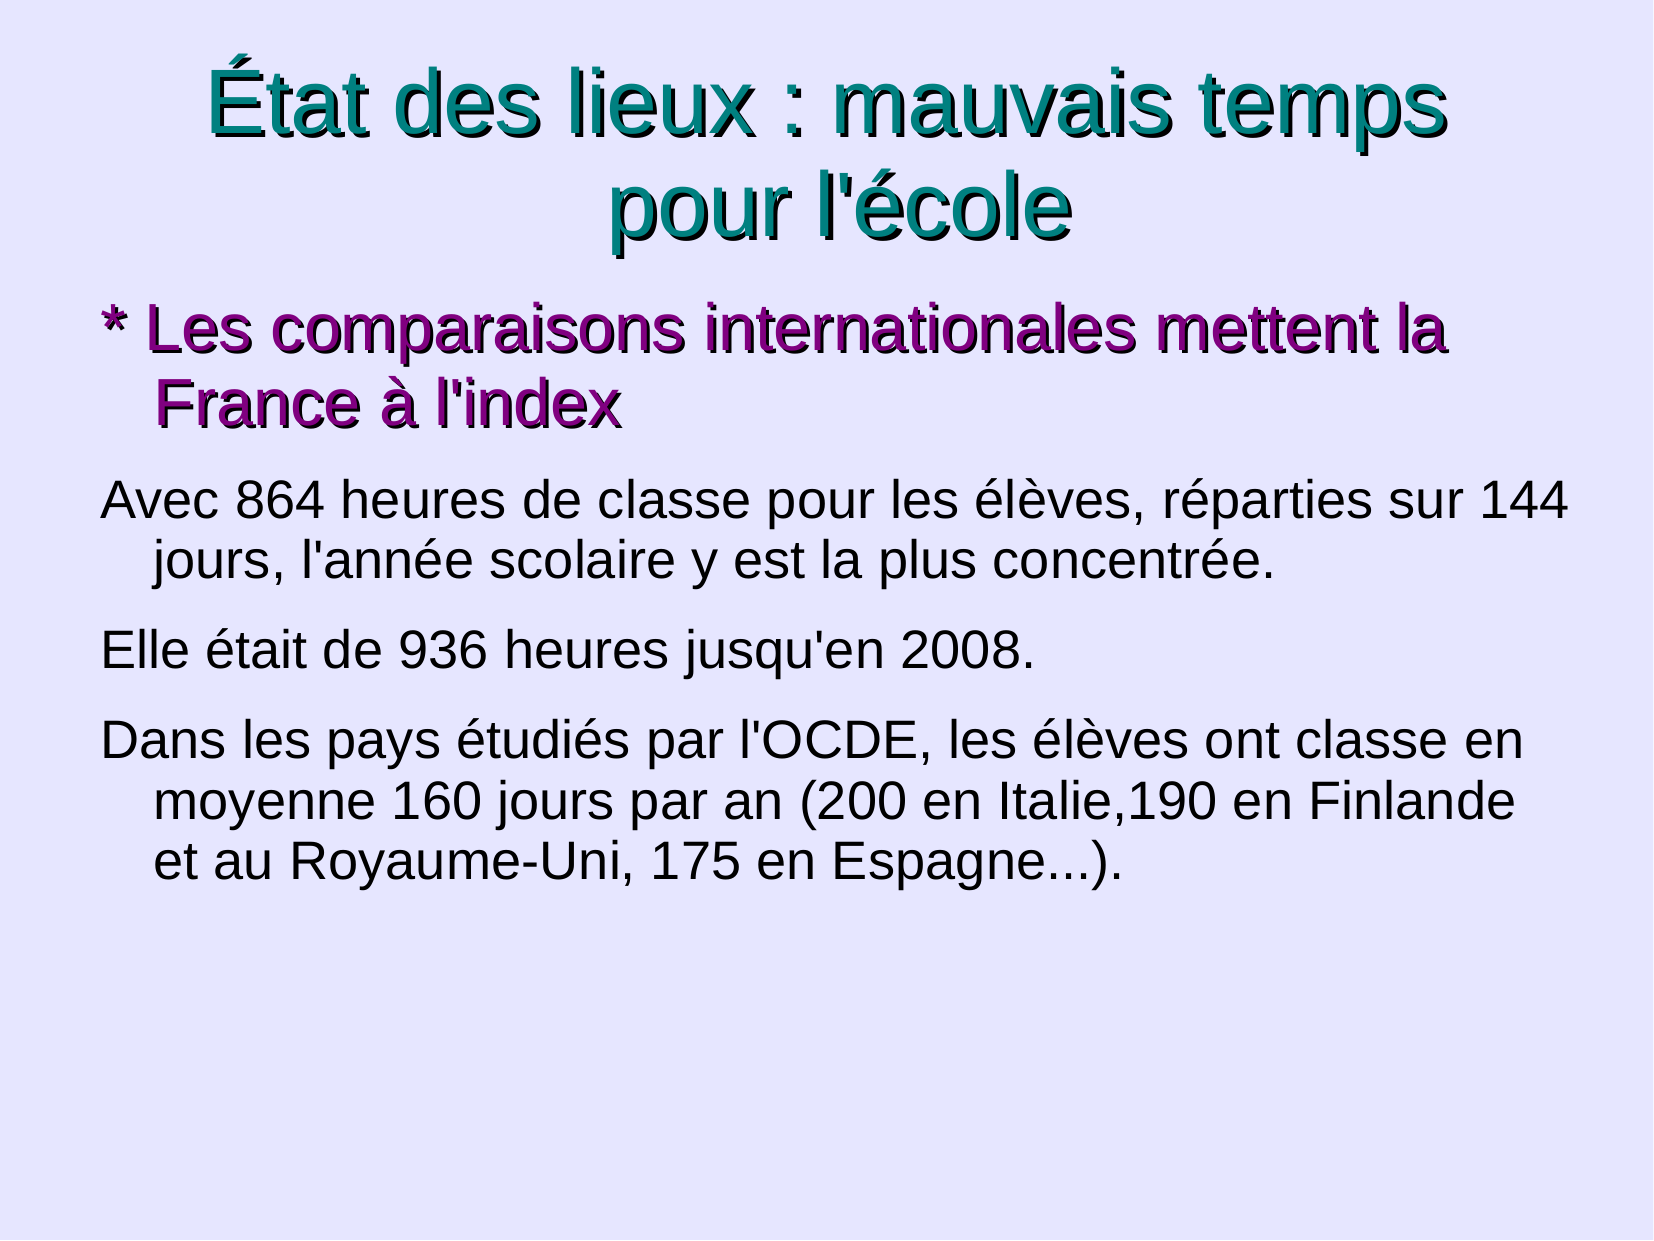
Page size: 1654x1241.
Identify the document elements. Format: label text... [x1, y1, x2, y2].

list * Les comparaisons internationales mettent la France à l'index Avec 864 heures de classe pour les élèves, réparties sur 144 jours, l'année scolaire y est la plus concentrée. Elle était de 936 heures jusqu'en 2008. Dans les pays étudiés par l'OCDE, les élèves ont classe en moyenne 160 jours par an (200 en Italie,190 en Finlande et au Royaume-Uni, 175 en Espagne...). [82, 290, 1571, 1094]
title État des lieux : mauvais temps pour l'école [82, 50, 1571, 256]
